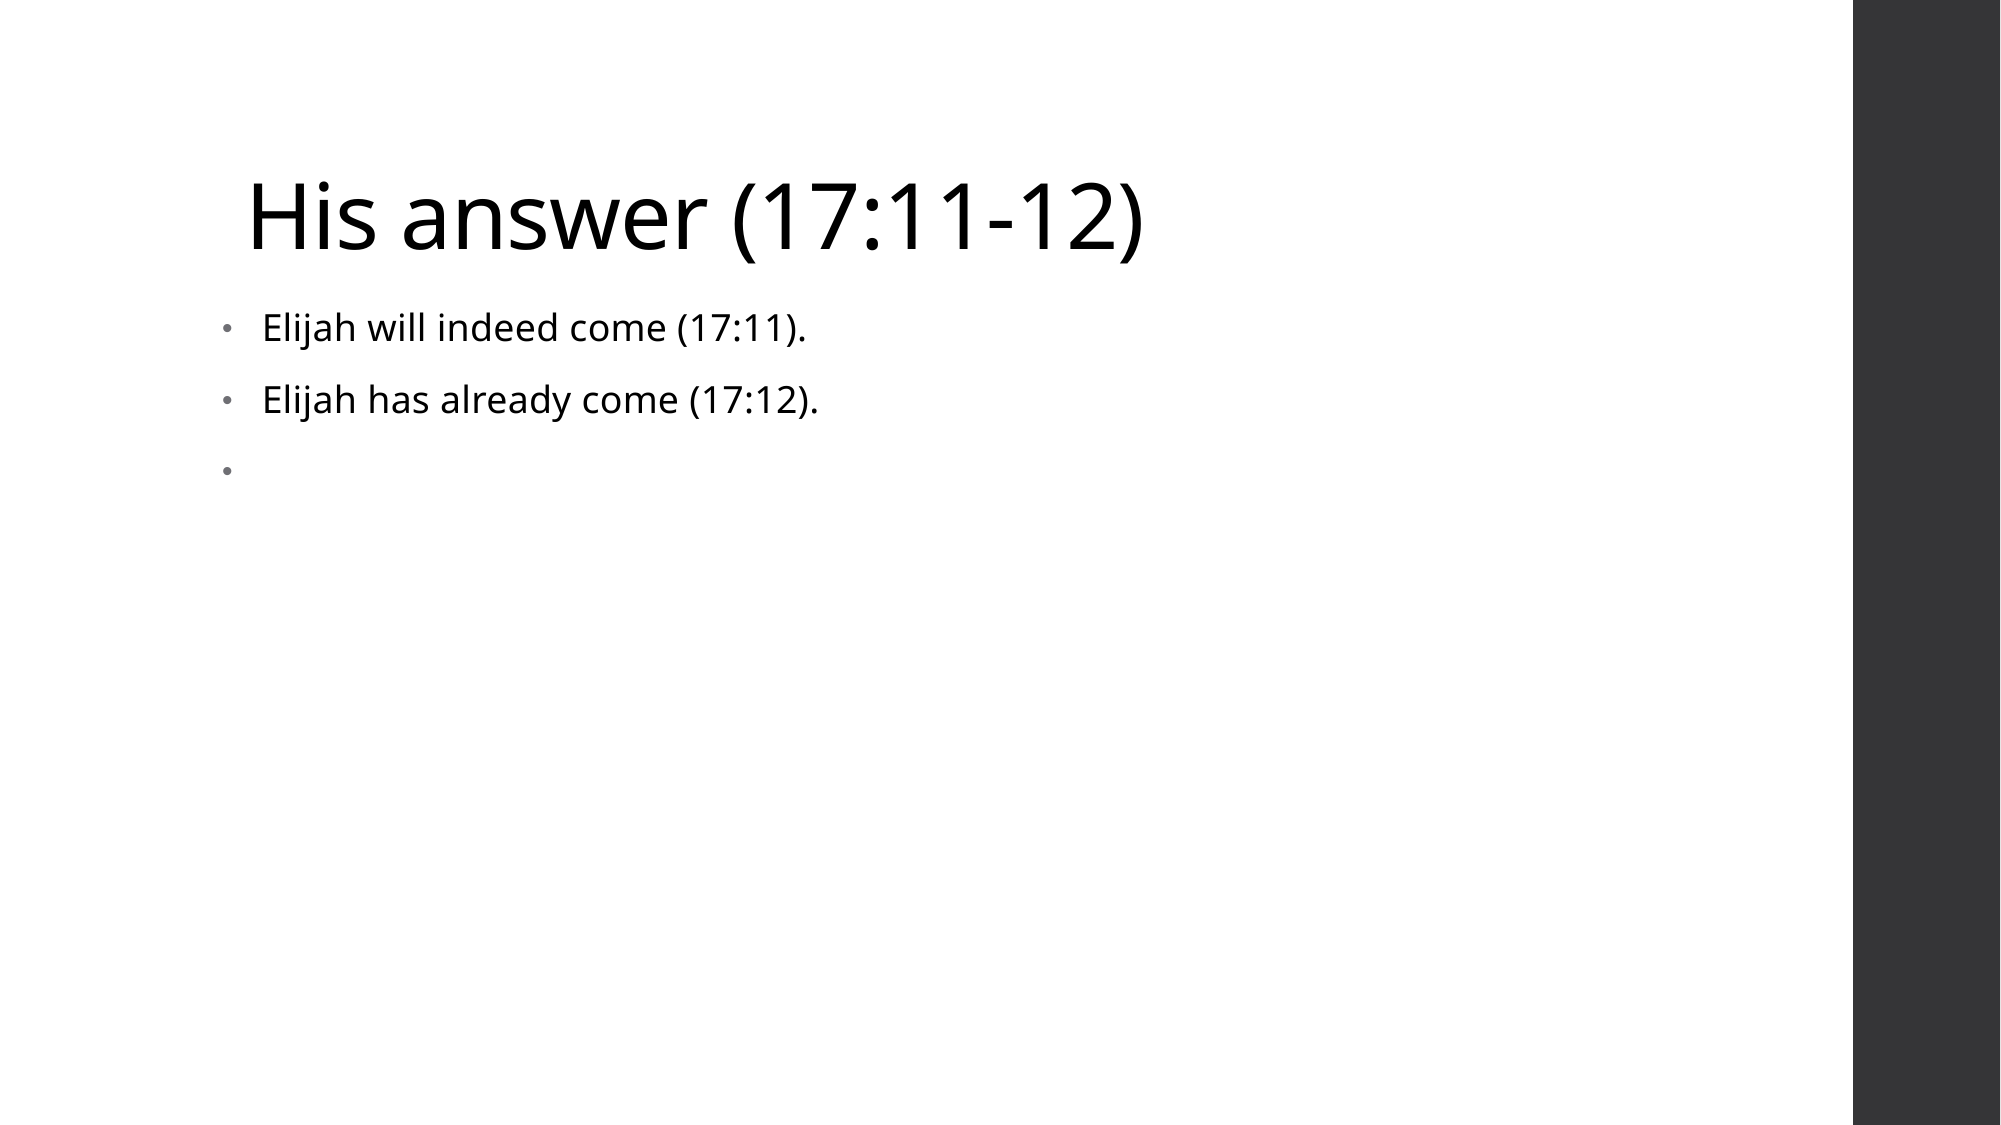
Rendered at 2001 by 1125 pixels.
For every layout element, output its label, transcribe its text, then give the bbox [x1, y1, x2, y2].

title His answer (17:11-12) [206, 60, 1797, 278]
list Elijah will indeed come (17:11). Elijah has already come (17:12). [206, 299, 1617, 1014]
